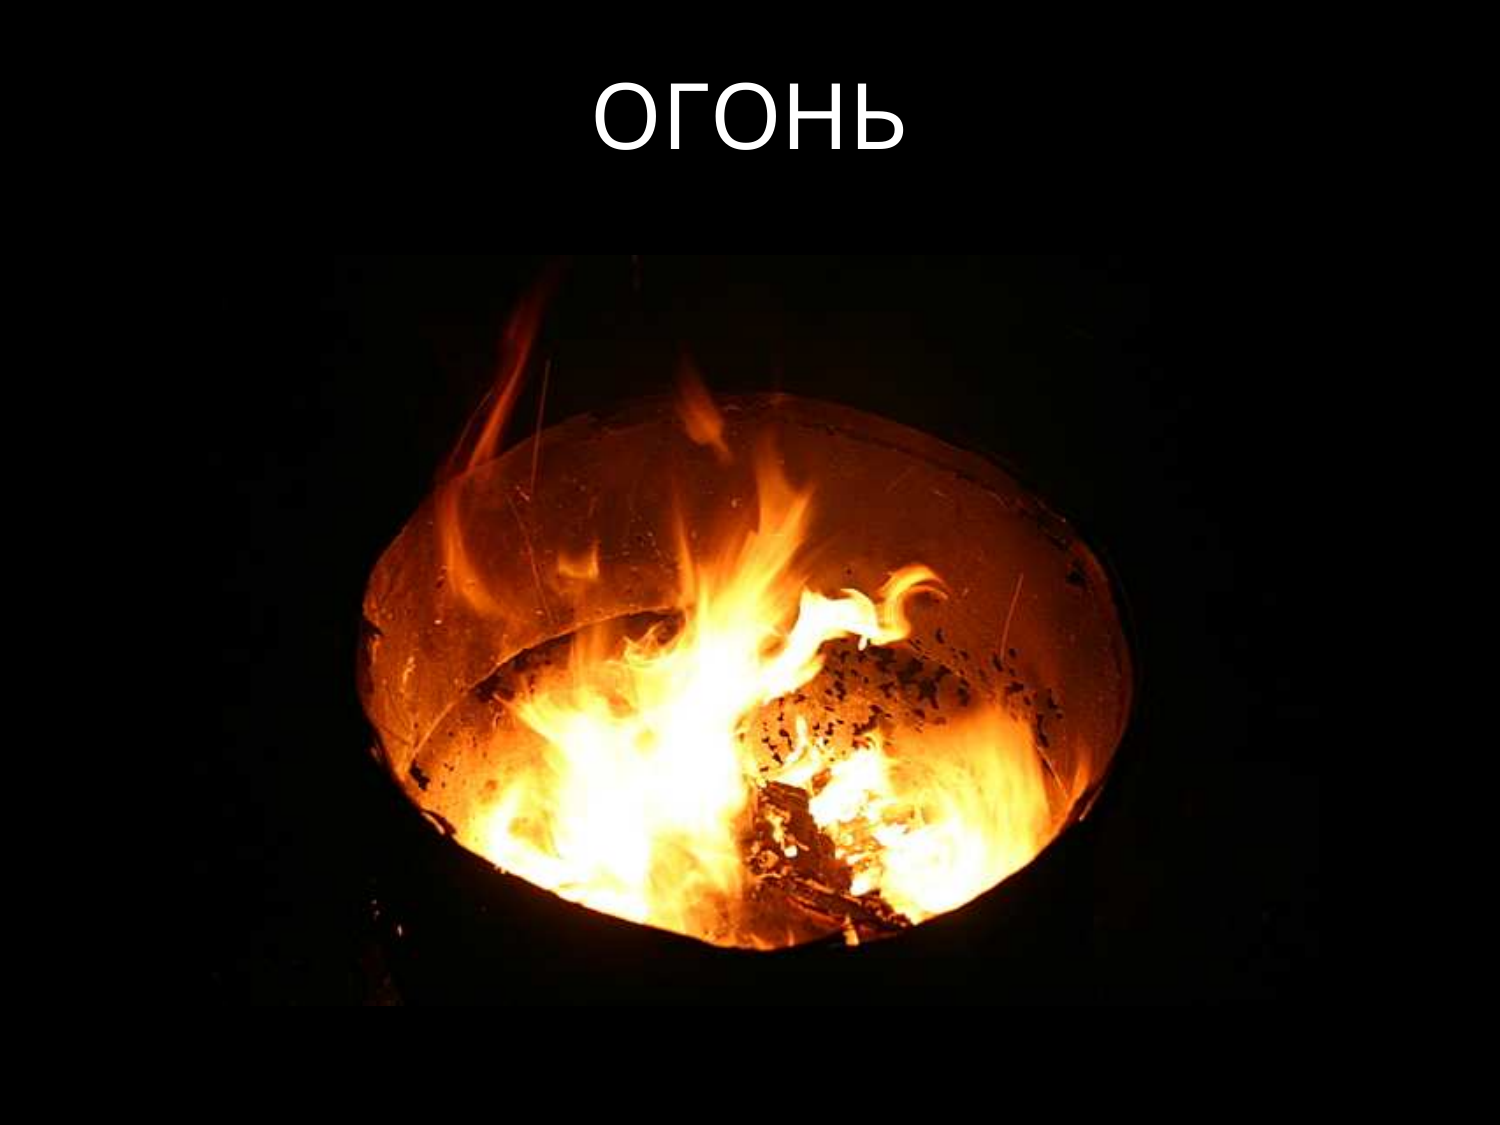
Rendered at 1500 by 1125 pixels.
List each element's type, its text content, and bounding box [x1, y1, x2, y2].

picture [194, 255, 1319, 1006]
title ОГОНЬ [75, 18, 1426, 207]
